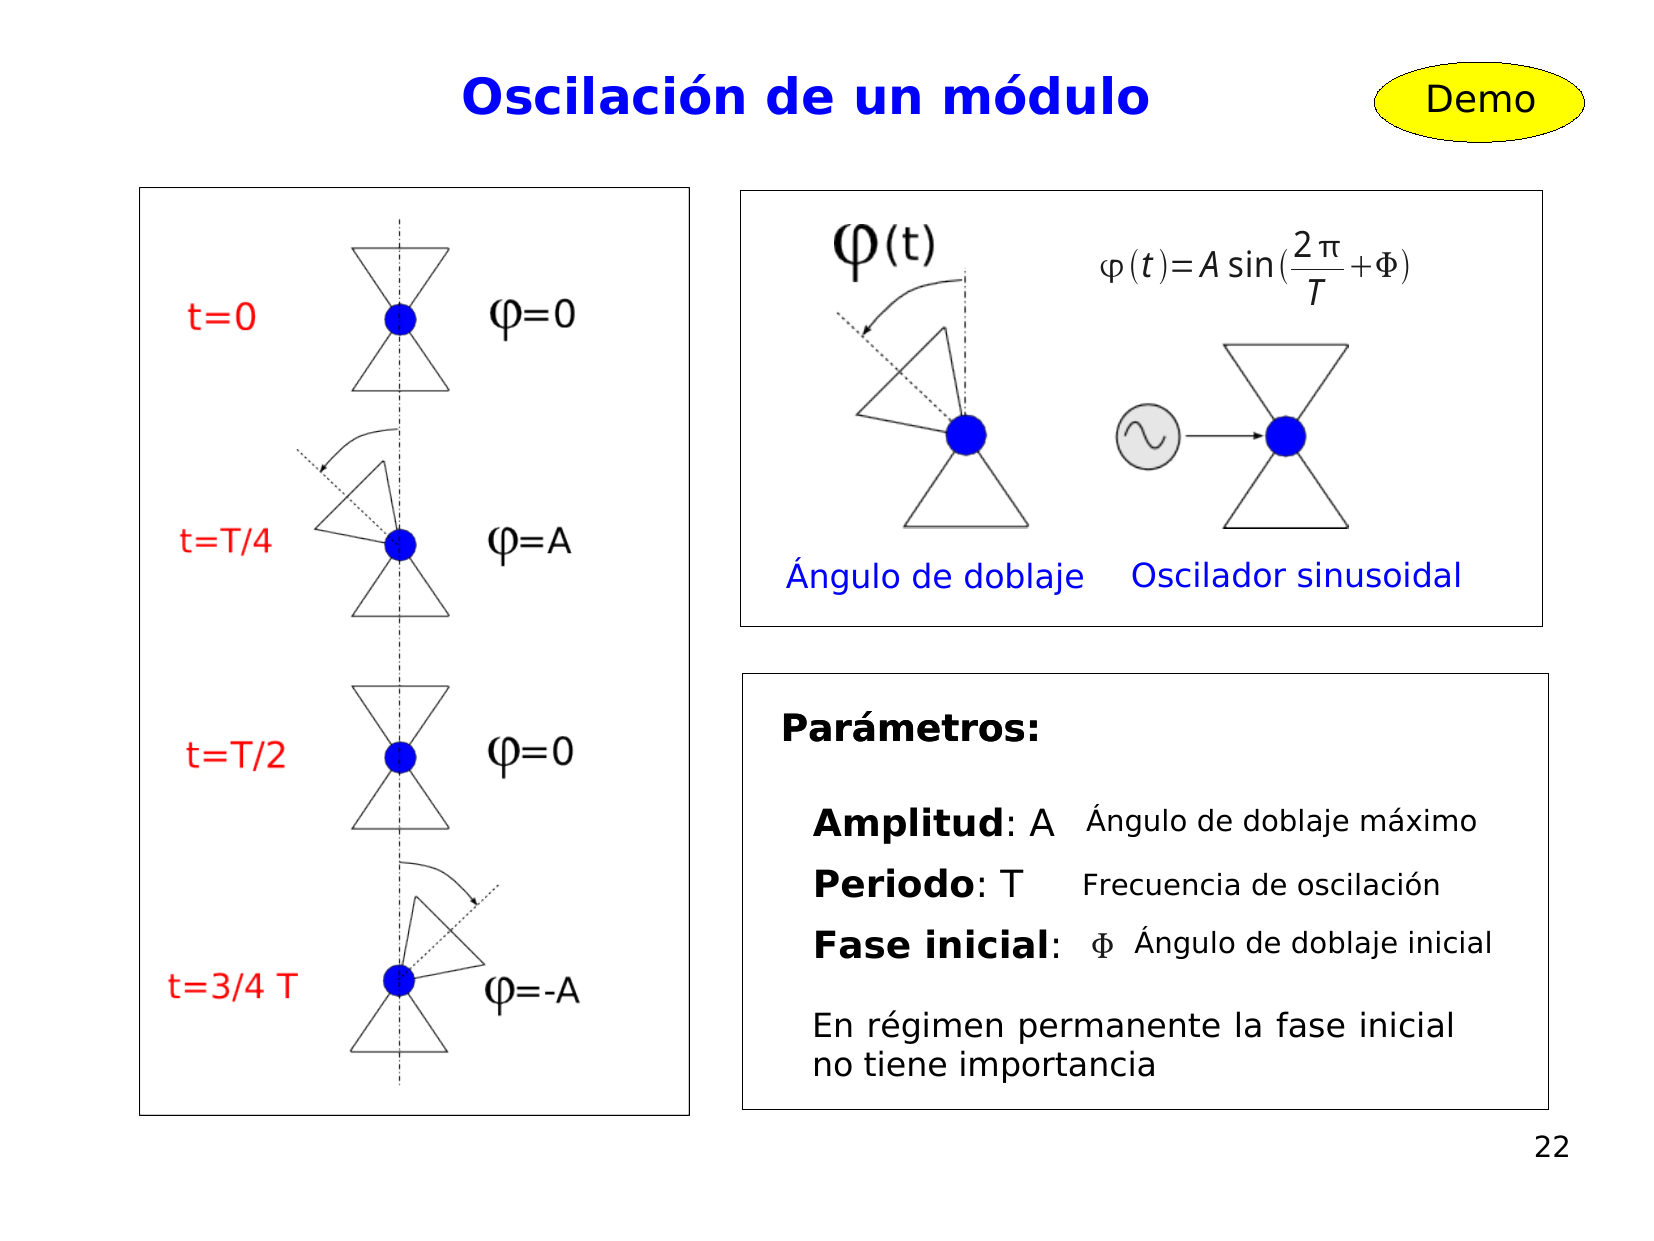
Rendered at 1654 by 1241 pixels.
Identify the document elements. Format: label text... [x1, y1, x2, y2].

picture [834, 224, 1349, 529]
chart [1091, 223, 1420, 314]
text_box Ángulo de doblaje [771, 550, 1101, 605]
text_box Amplitud: A Periodo: T Fase inicial: [786, 794, 1103, 976]
text_box Oscilador sinusoidal [1116, 549, 1478, 604]
text_box En régimen permanente la fase inicial no tiene importancia [797, 999, 1485, 1092]
text_box Parámetros: [766, 699, 1057, 758]
text_box Ángulo de doblaje máximo [1071, 797, 1494, 847]
text_box Ángulo de doblaje inicial [1119, 919, 1509, 969]
text_box [1416, 62, 1543, 70]
text_box Oscilación de un módulo [446, 60, 1166, 134]
chart [1082, 925, 1119, 968]
picture [139, 187, 690, 1116]
text_box [1374, 72, 1585, 143]
text_box Frecuencia de oscilación [1067, 861, 1457, 911]
text_box Demo [1410, 70, 1552, 129]
